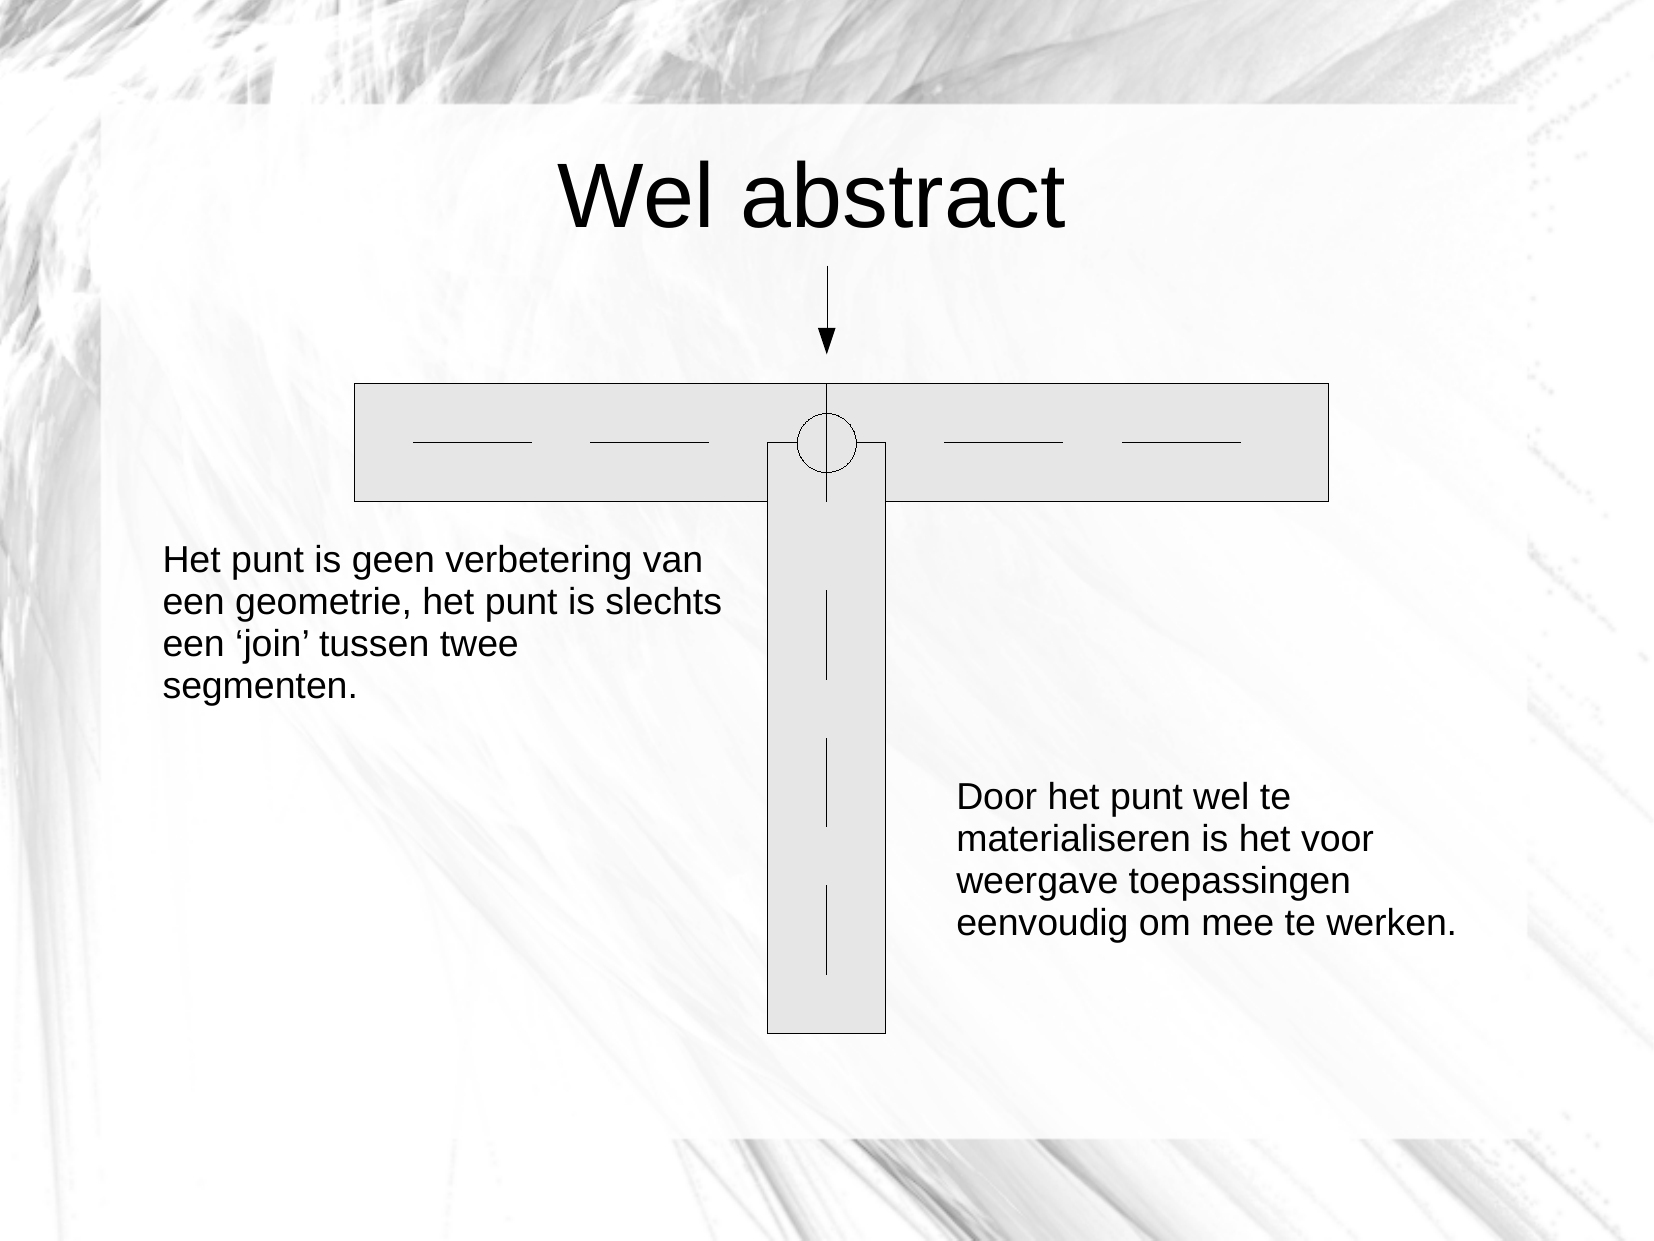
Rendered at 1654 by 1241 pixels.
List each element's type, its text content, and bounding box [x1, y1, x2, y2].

text_box [354, 383, 1329, 1034]
picture [0, 0, 1654, 1241]
text_box Door het punt wel te materialiseren is het voor weergave toepassingen eenvoudig om mee te werken. [941, 767, 1477, 975]
title Wel abstract [118, 112, 1506, 281]
text_box Het punt is geen verbetering van een geometrie, het punt is slechts een ‘join’ tussen twee segmenten. [147, 531, 739, 715]
